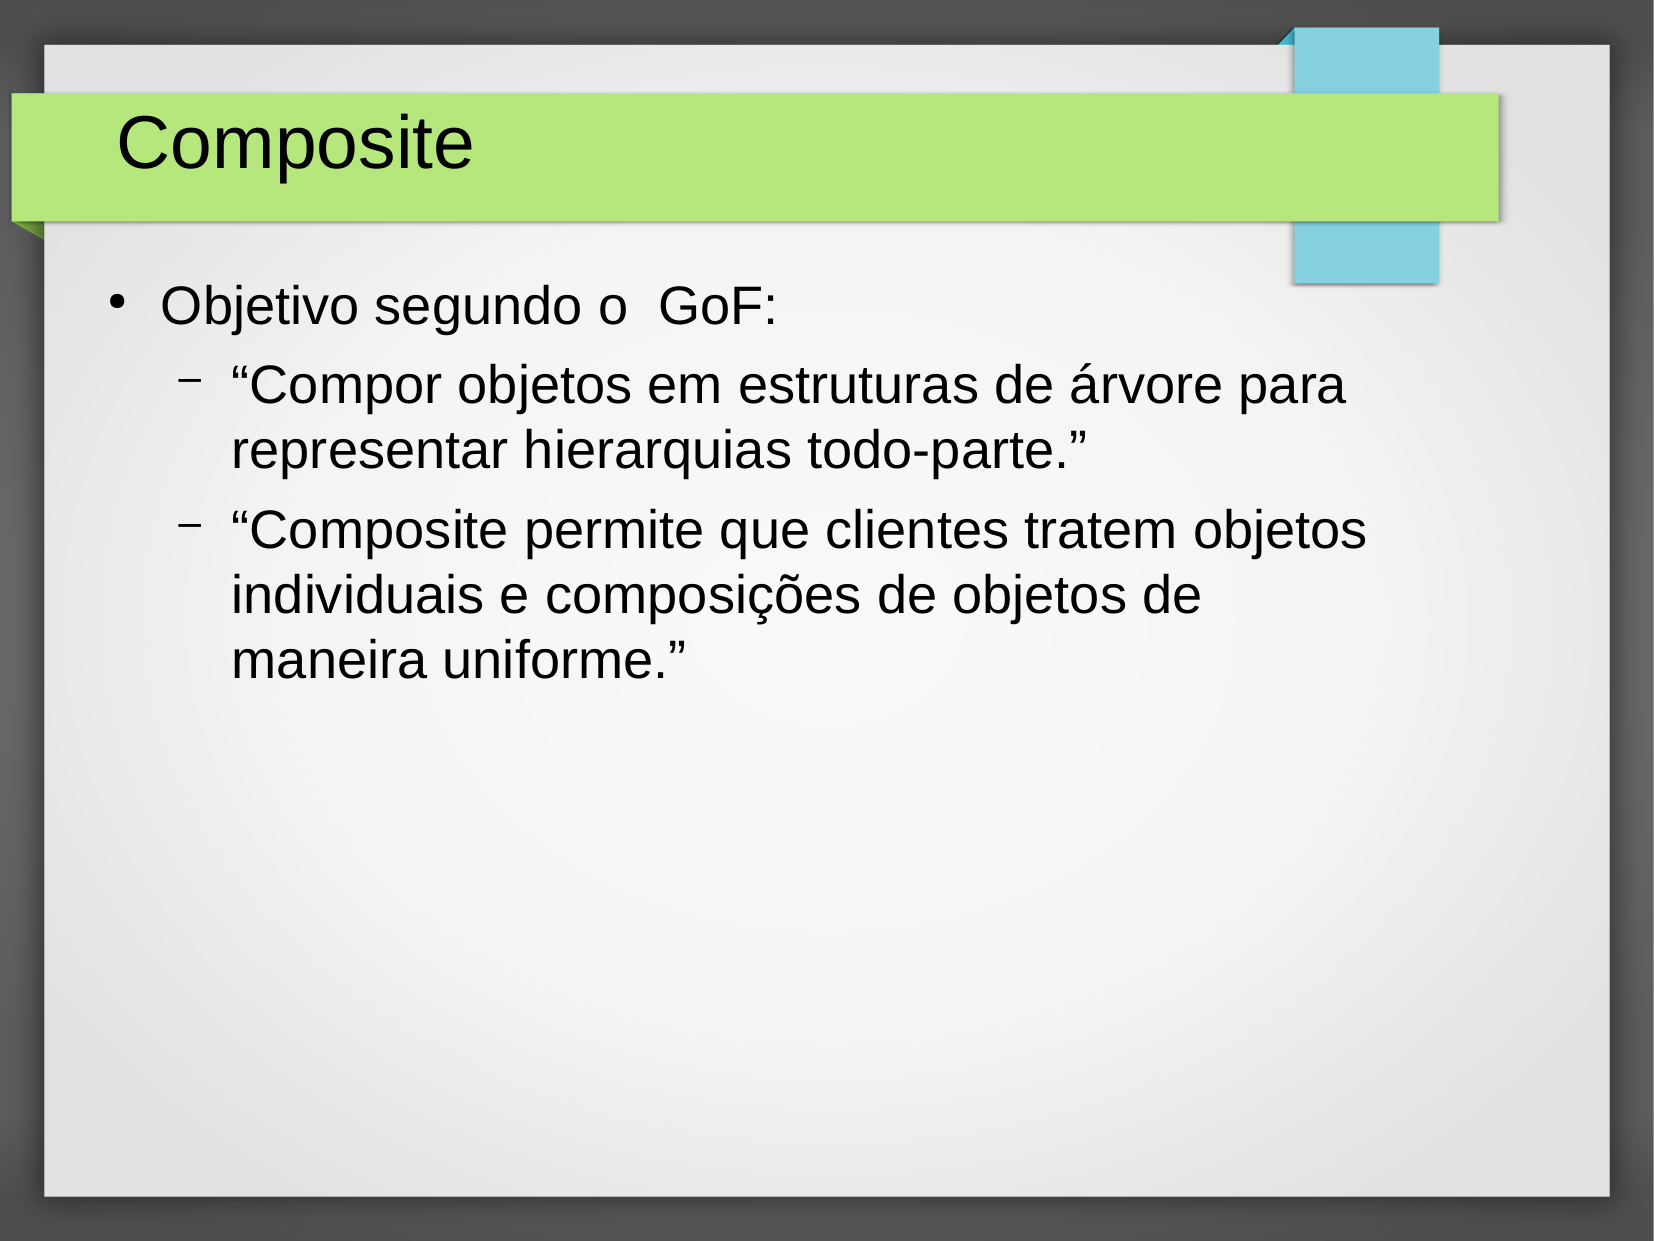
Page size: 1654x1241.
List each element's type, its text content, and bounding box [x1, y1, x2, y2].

picture [0, 0, 1654, 1241]
list Objetivo segundo o GoF: “Compor objetos em estruturas de árvore para representar hierarquias todo-parte.” “Composite permite que clientes tratem objetos individuais e composições de objetos de maneira uniforme.” [75, 262, 1426, 1005]
title Composite [75, 45, 1426, 233]
